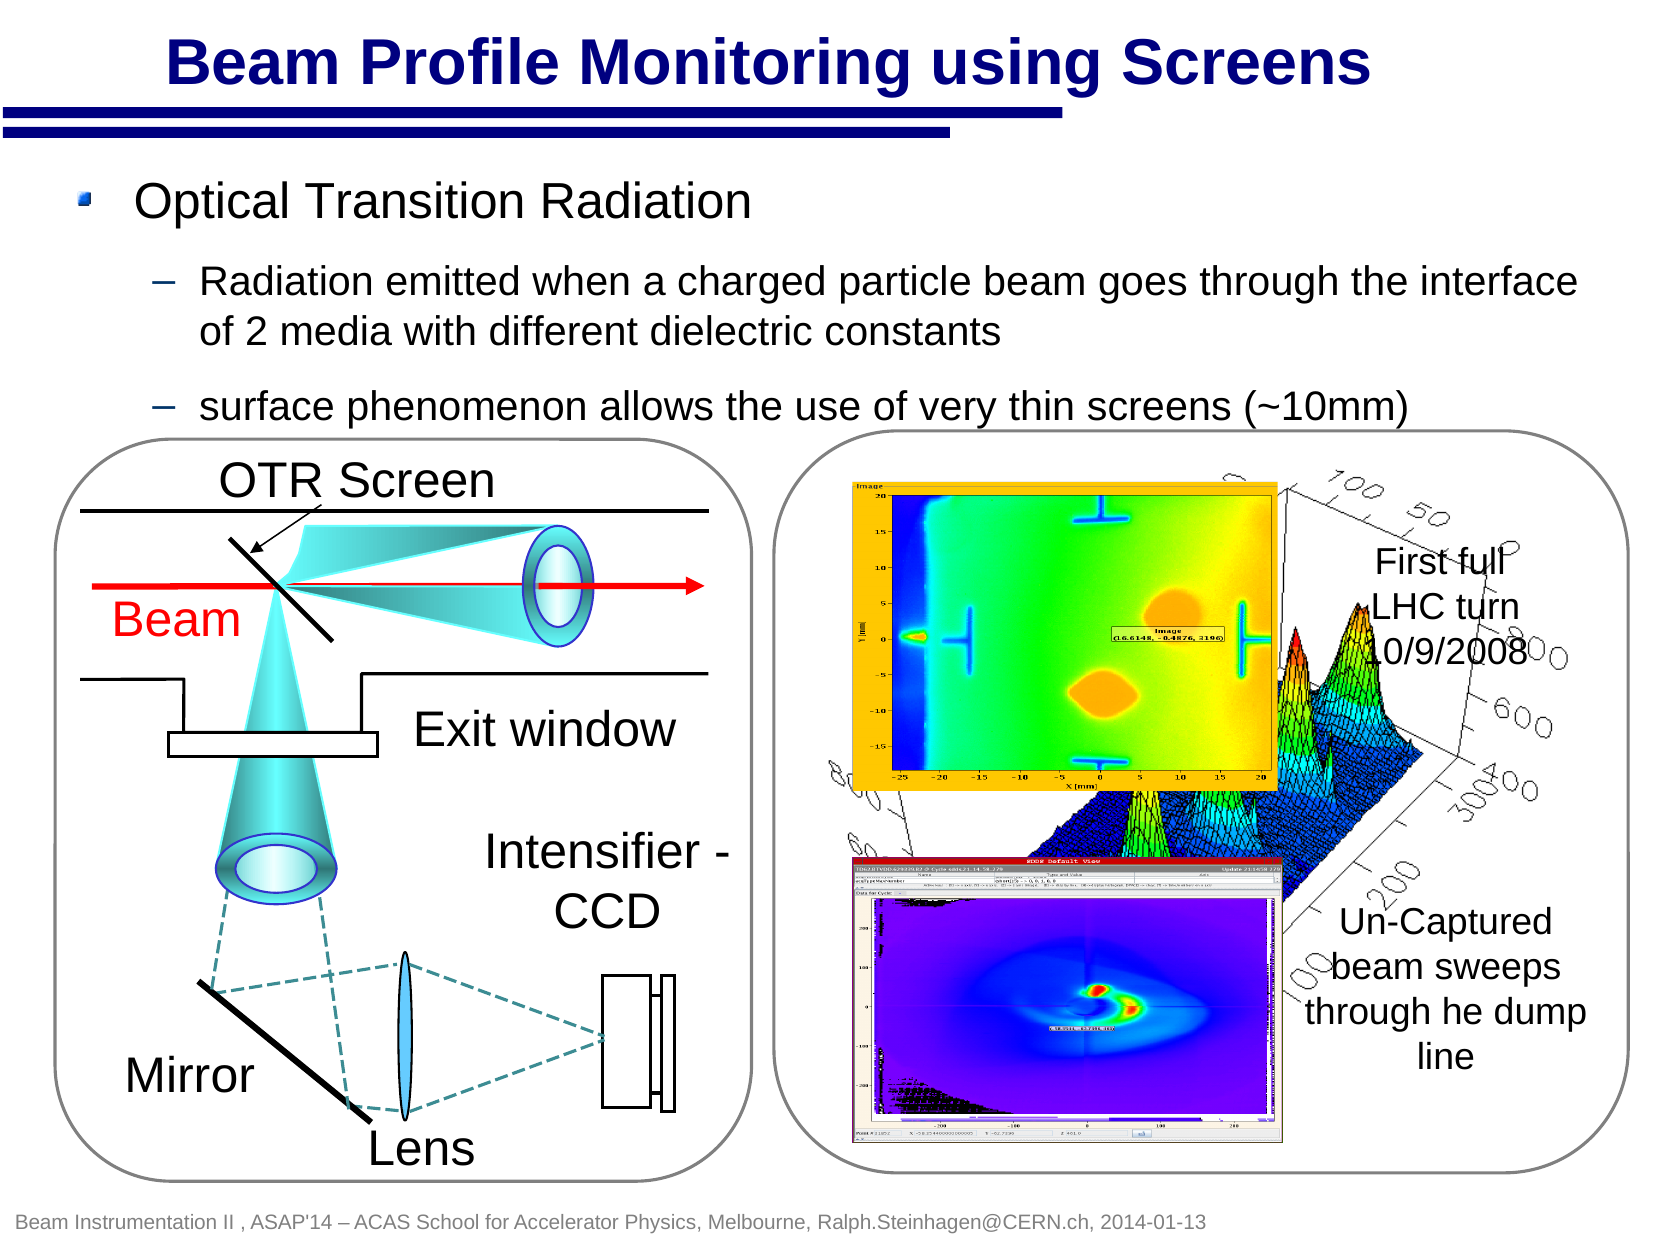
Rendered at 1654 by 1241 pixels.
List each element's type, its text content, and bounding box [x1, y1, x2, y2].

text_box OTR Screen [203, 439, 511, 515]
text_box Mirror [109, 1034, 271, 1110]
title Beam Profile Monitoring using Screens [165, 0, 1457, 124]
text_box Beam [96, 579, 257, 583]
text_box Exit window [398, 688, 692, 764]
text_box Lens [352, 1107, 491, 1183]
list Optical Transition Radiation Radiation emitted when a charged particle beam goes through the interface of 2 media with different dielectric constants surface phenomenon allows the use of very thin screens (~10mm) [62, 160, 1627, 437]
picture [821, 462, 1573, 1143]
text_box First full LHC turn 10/9/2008 [1288, 529, 1602, 680]
text_box [55, 439, 752, 1182]
text_box Beam [96, 590, 257, 655]
text_box Intensifier - CCD [468, 810, 746, 946]
text_box Un-Captured beam sweeps through he dump line [1289, 889, 1603, 1085]
text_box [773, 437, 1629, 1173]
